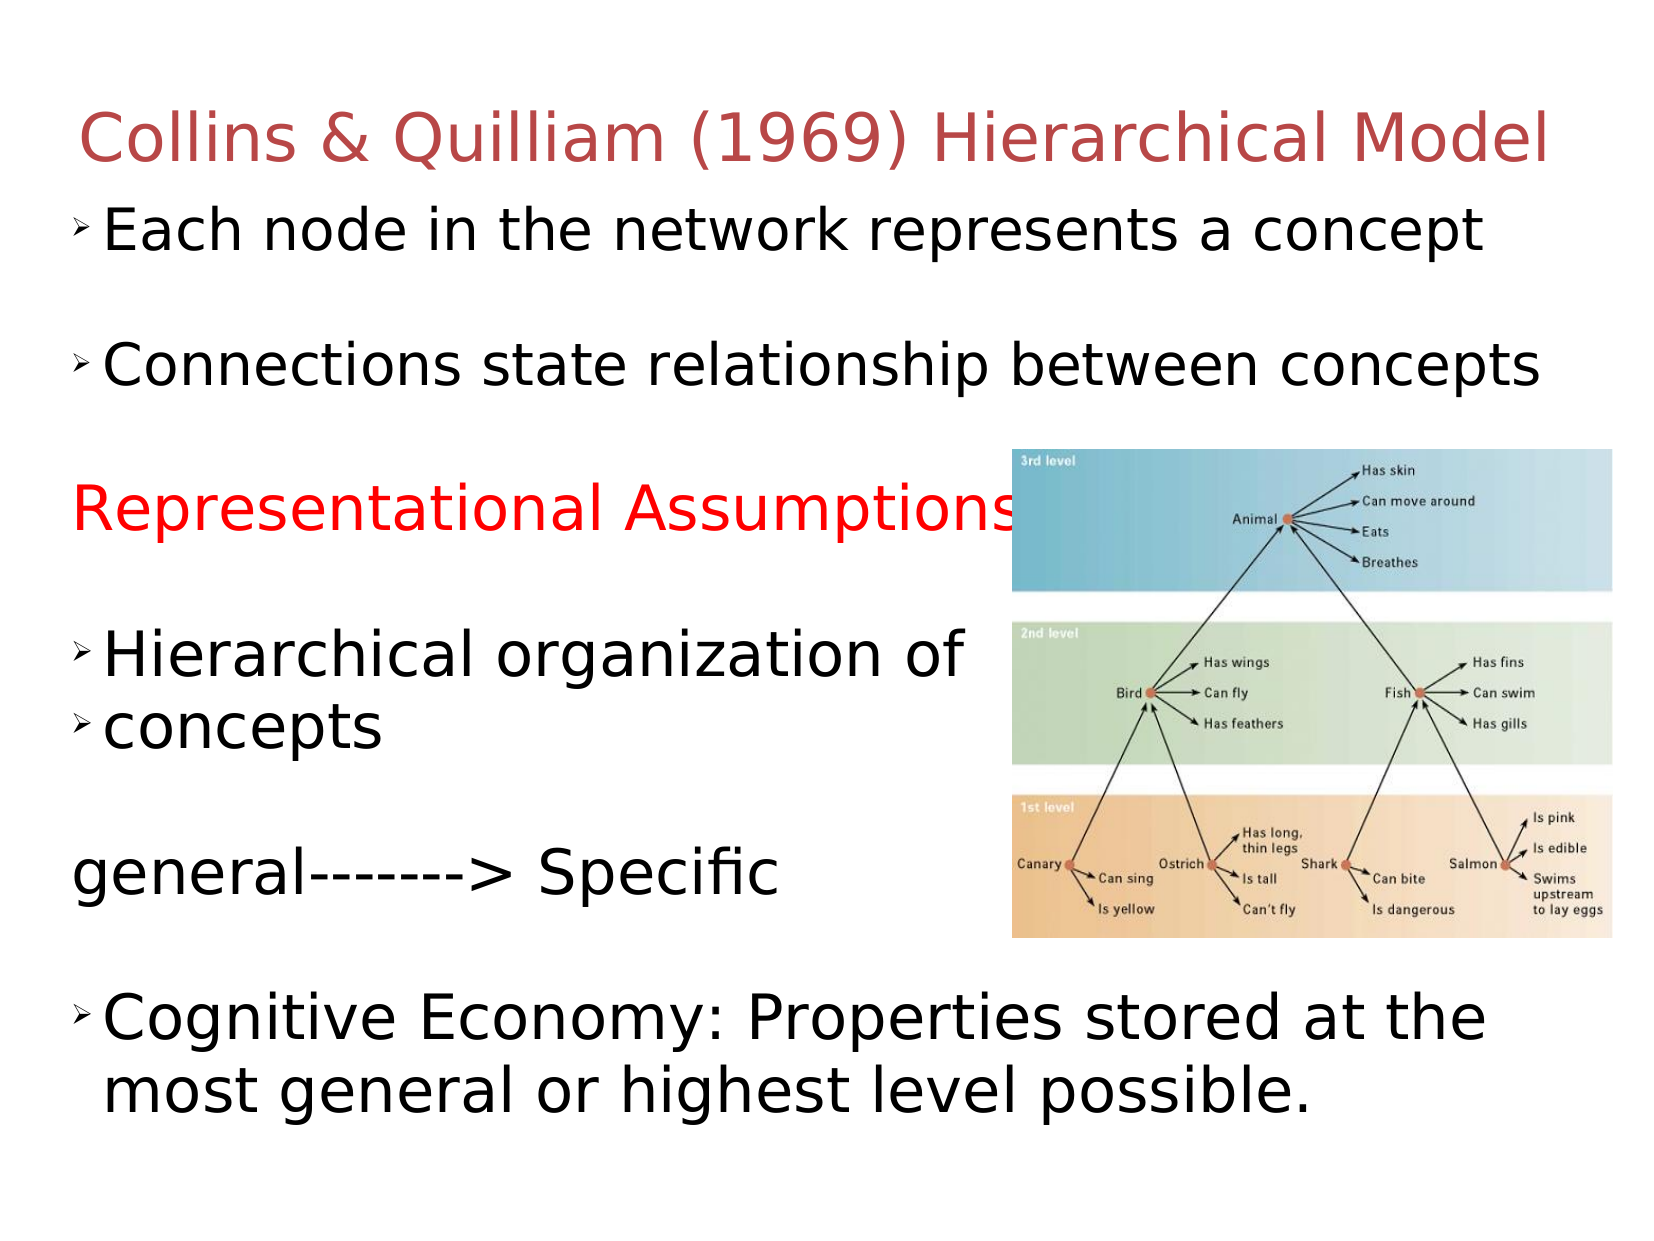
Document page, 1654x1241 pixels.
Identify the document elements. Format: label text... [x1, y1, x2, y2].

picture [1012, 449, 1613, 938]
subtitle Each node in the network represents a concept Connections state relationship between concepts Representational Assumptions: Hierarchical organization of concepts general-------> Specific Cognitive Economy: Properties stored at the most general or highest level possible. [37, 196, 1576, 1201]
title Collins & Quilliam (1969) Hierarchical Model [75, 52, 1558, 196]
